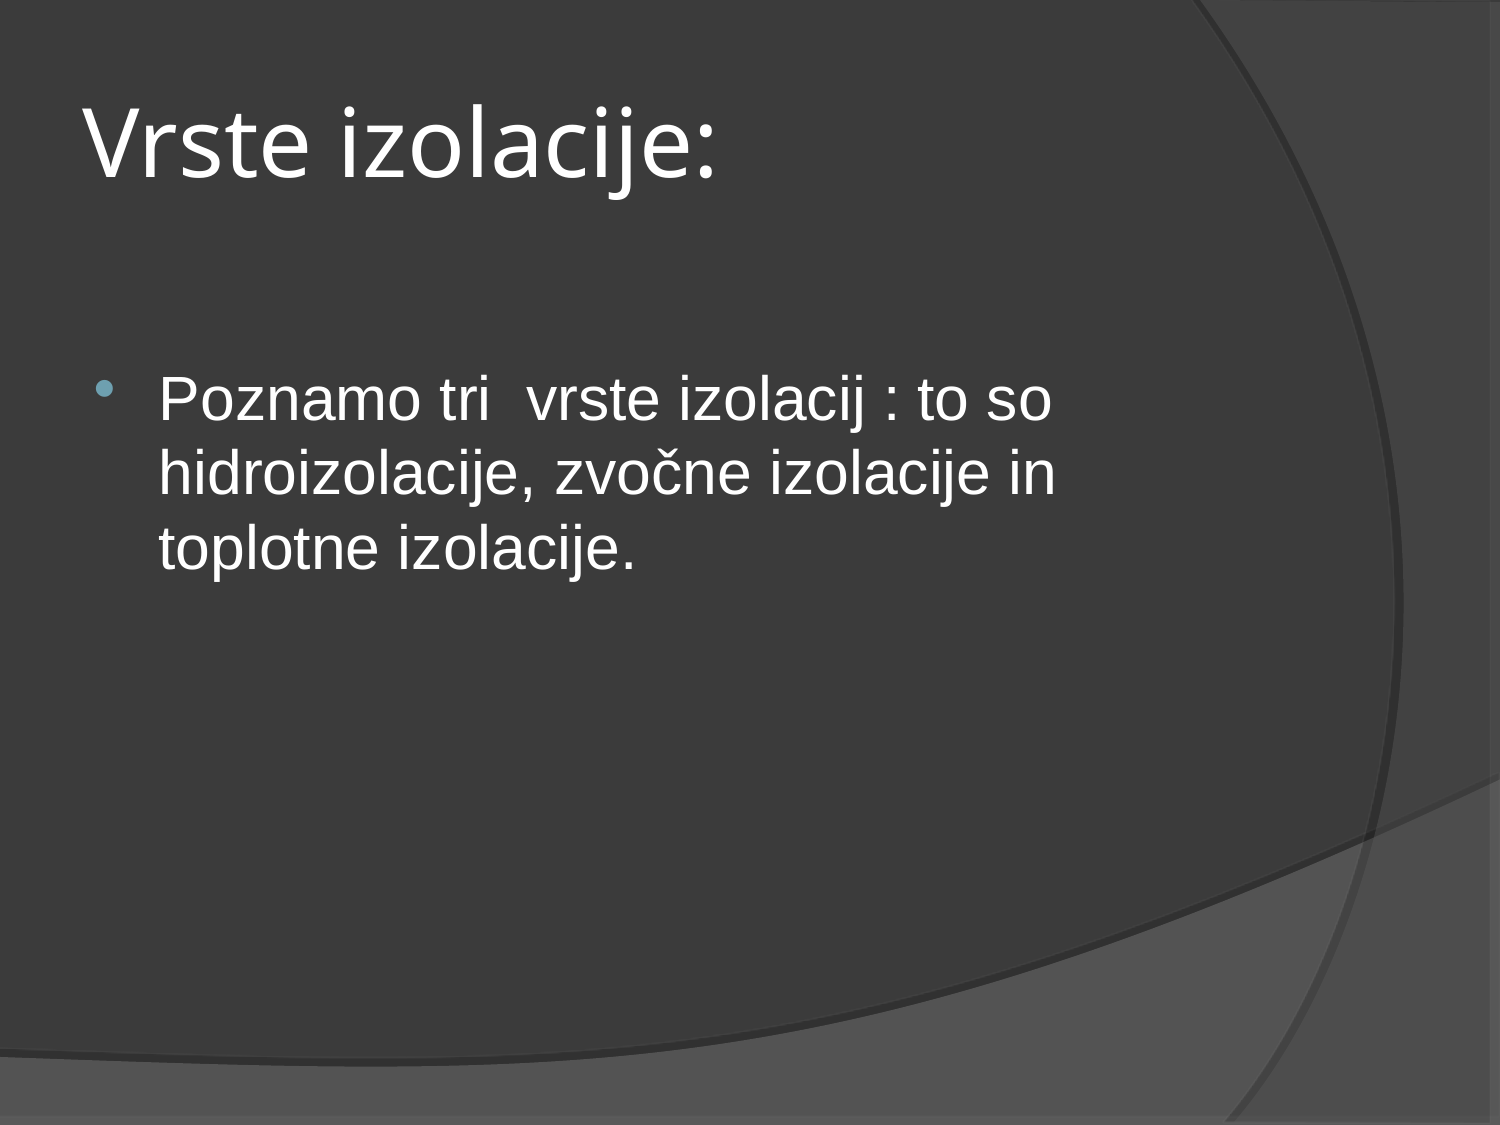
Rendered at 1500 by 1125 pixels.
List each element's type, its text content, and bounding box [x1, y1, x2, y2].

title Vrste izolacije: [75, 45, 1300, 233]
list Poznamo tri vrste izolacij : to so hidroizolacije, zvočne izolacije in toplotne izolacije. [75, 262, 1300, 1005]
